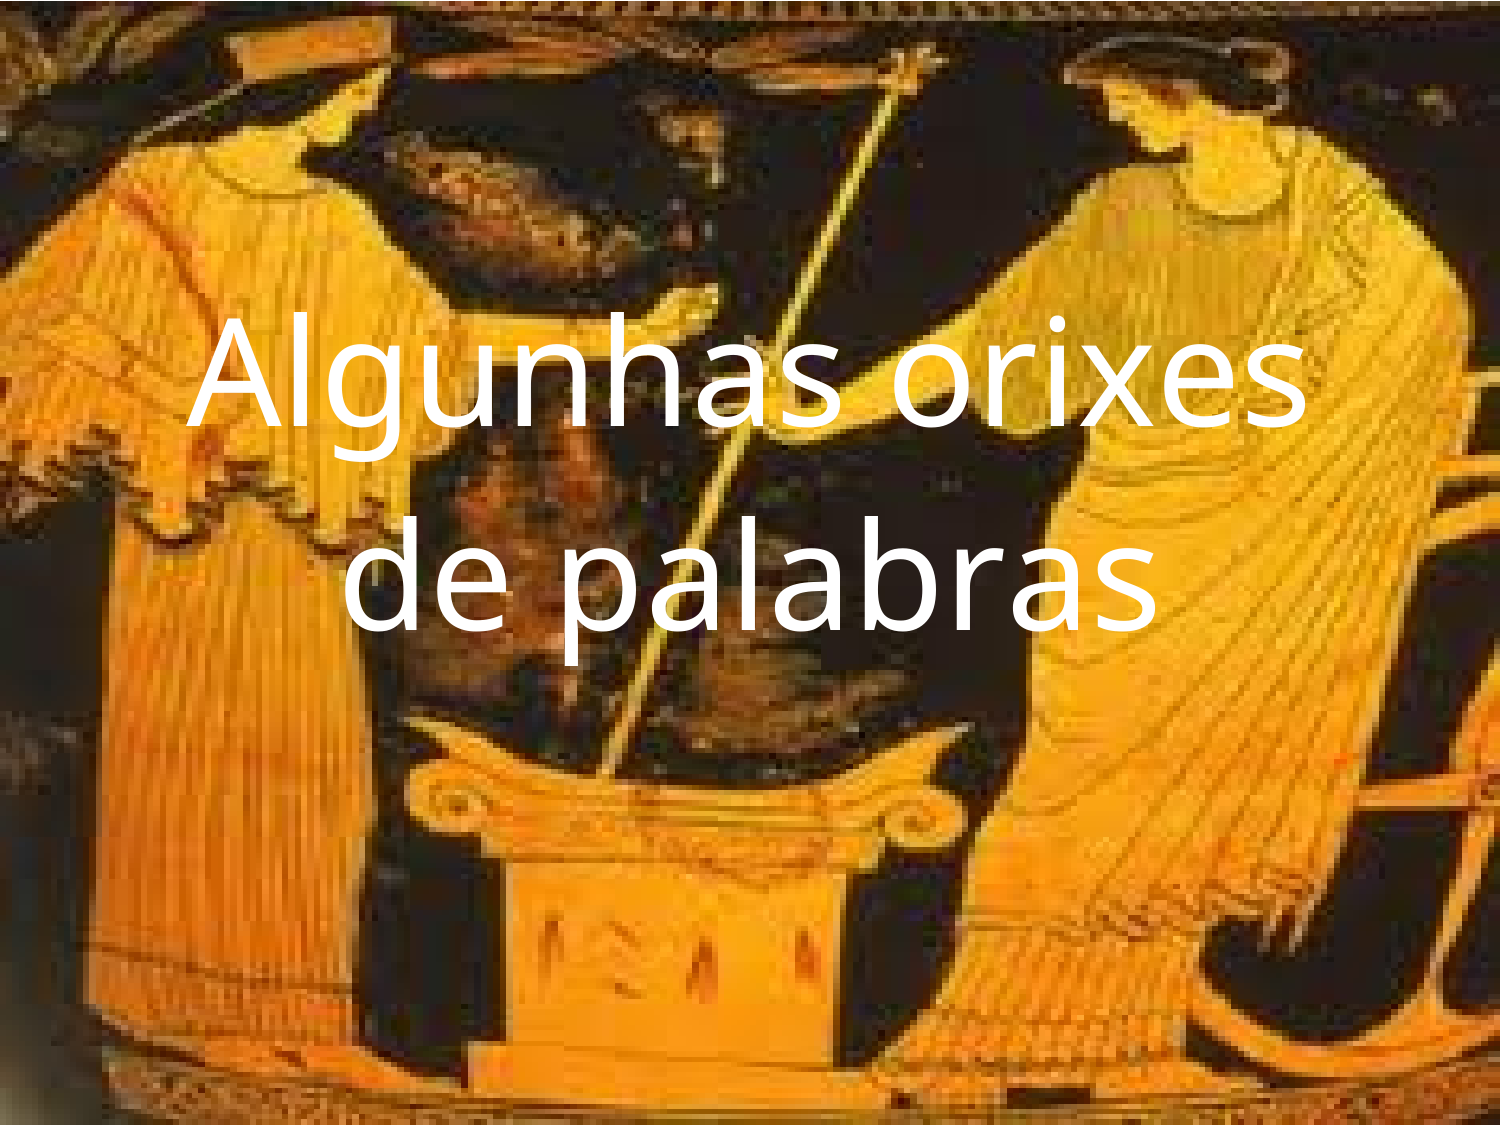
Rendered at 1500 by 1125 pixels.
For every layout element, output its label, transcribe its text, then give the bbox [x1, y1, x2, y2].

picture [0, 1, 1500, 1125]
title Algunhas orixes de palabras [112, 298, 1388, 642]
